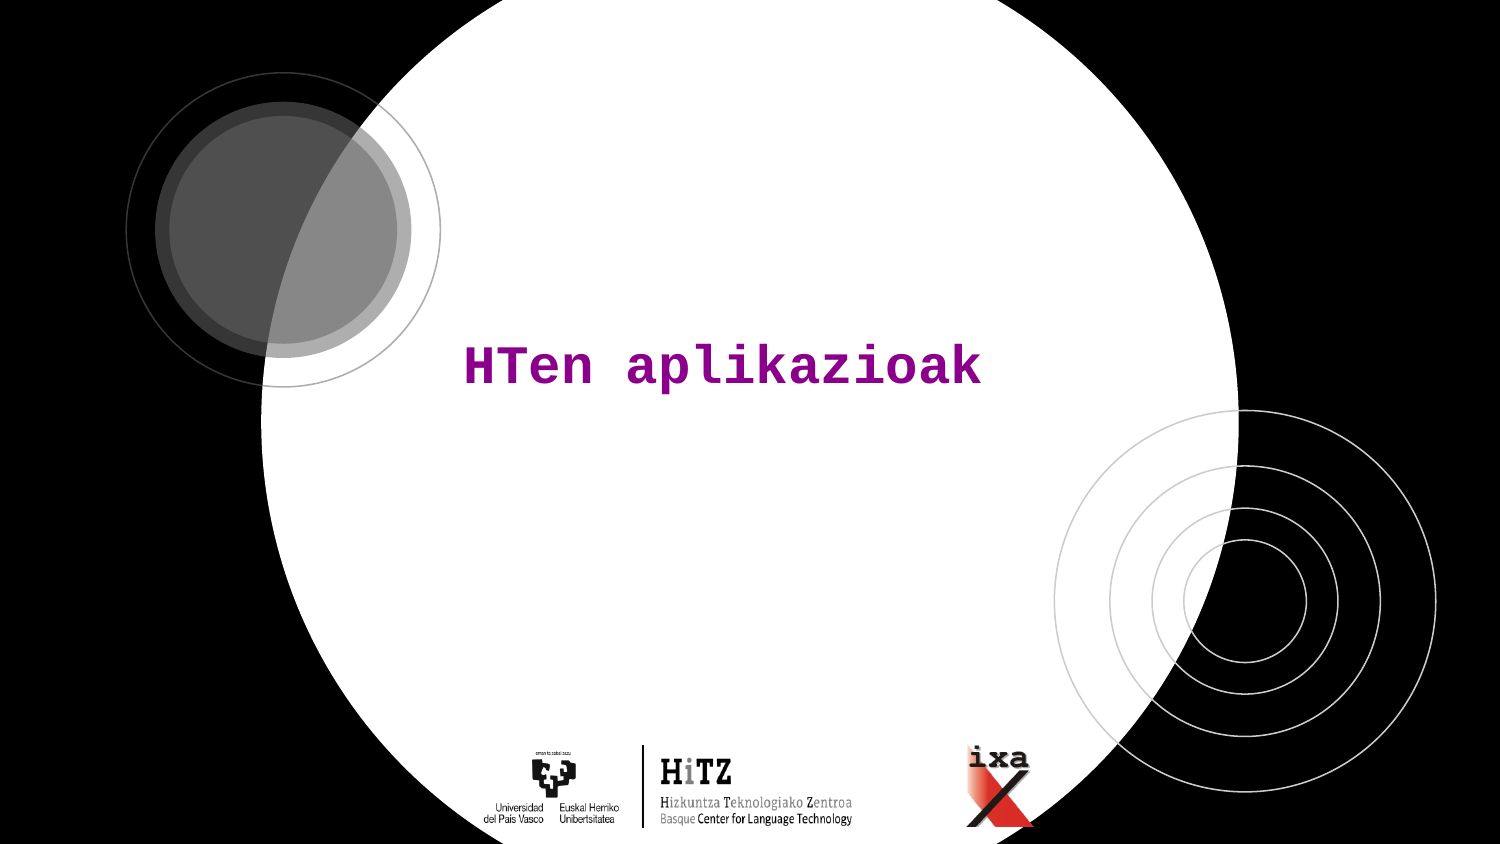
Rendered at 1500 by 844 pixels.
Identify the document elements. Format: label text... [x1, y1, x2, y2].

picture [966, 744, 1034, 827]
picture [479, 745, 857, 828]
text_box HTen aplikazioak [448, 330, 1099, 420]
